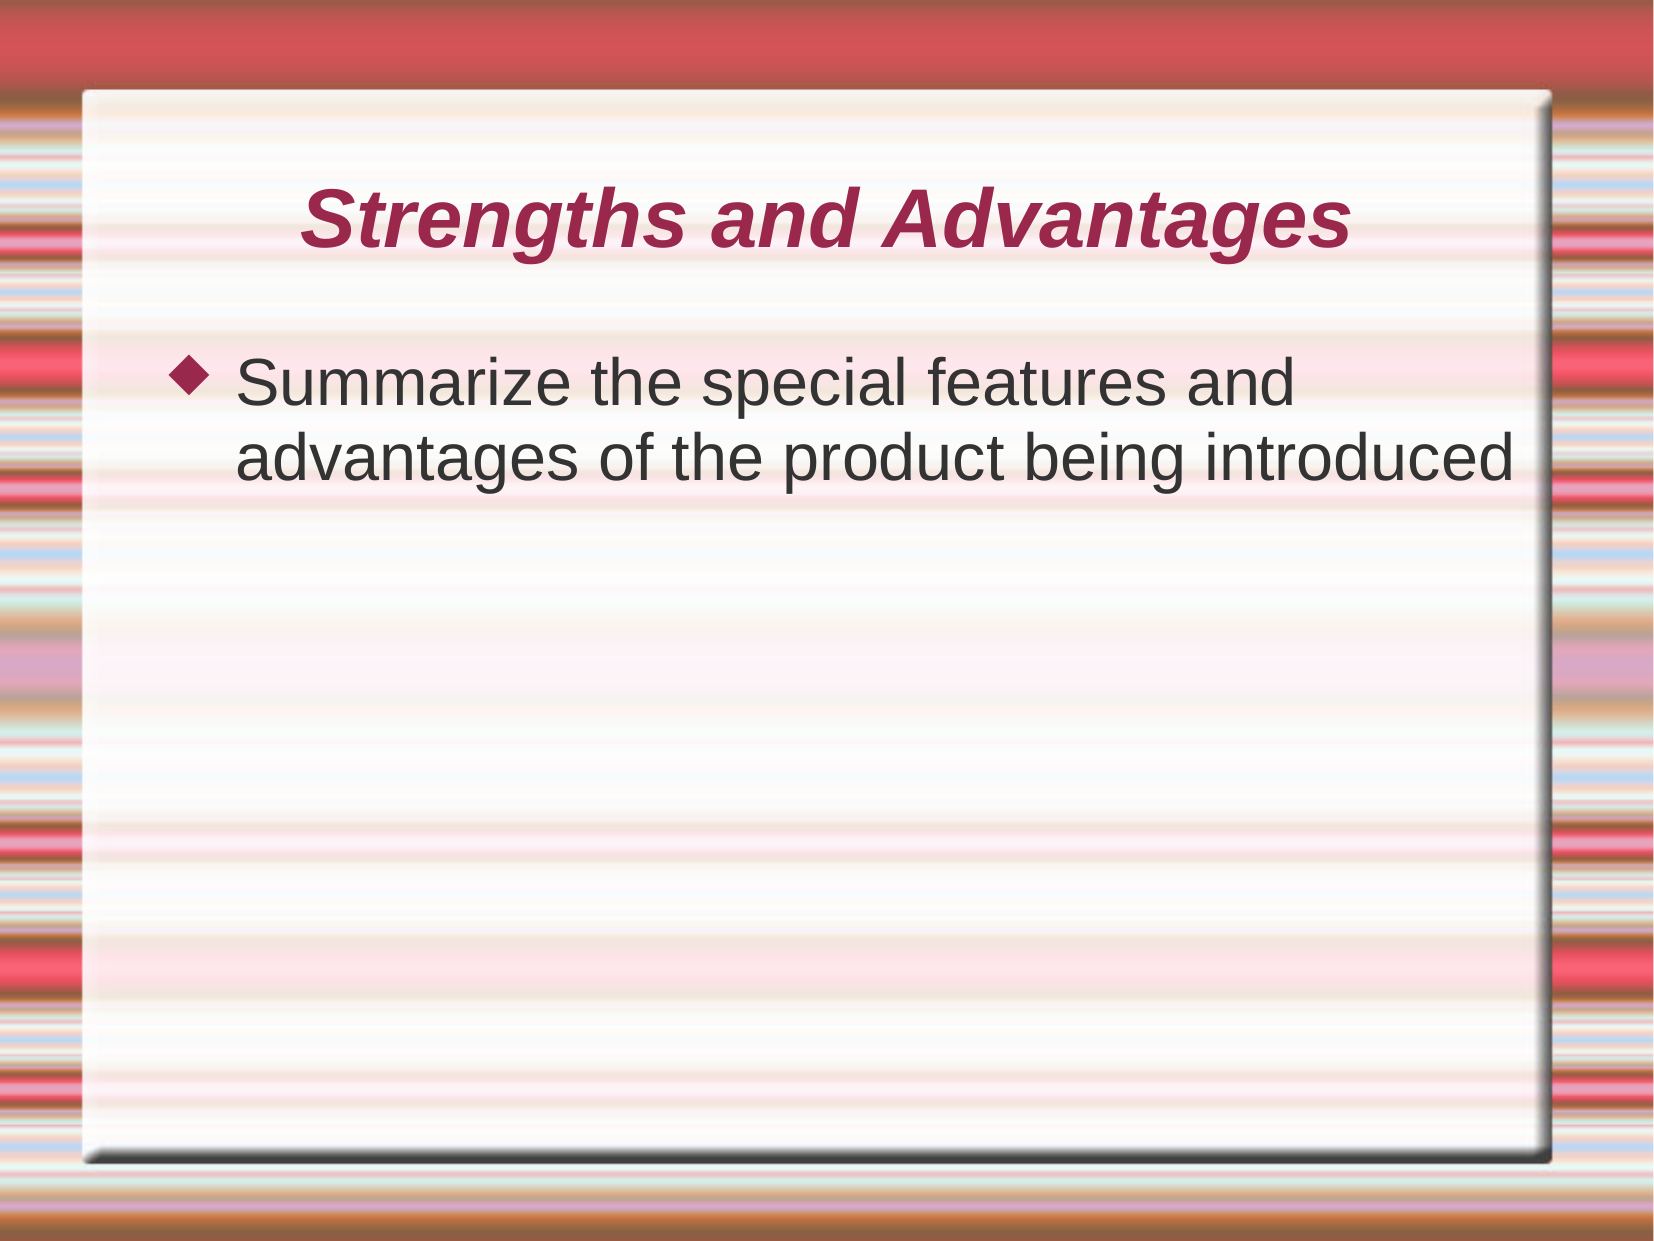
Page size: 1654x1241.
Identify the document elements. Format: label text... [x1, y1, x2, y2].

list Summarize the special features and advantages of the product being introduced [152, 344, 1534, 1127]
picture [0, 0, 1654, 1241]
title Strengths and Advantages [121, 114, 1534, 322]
